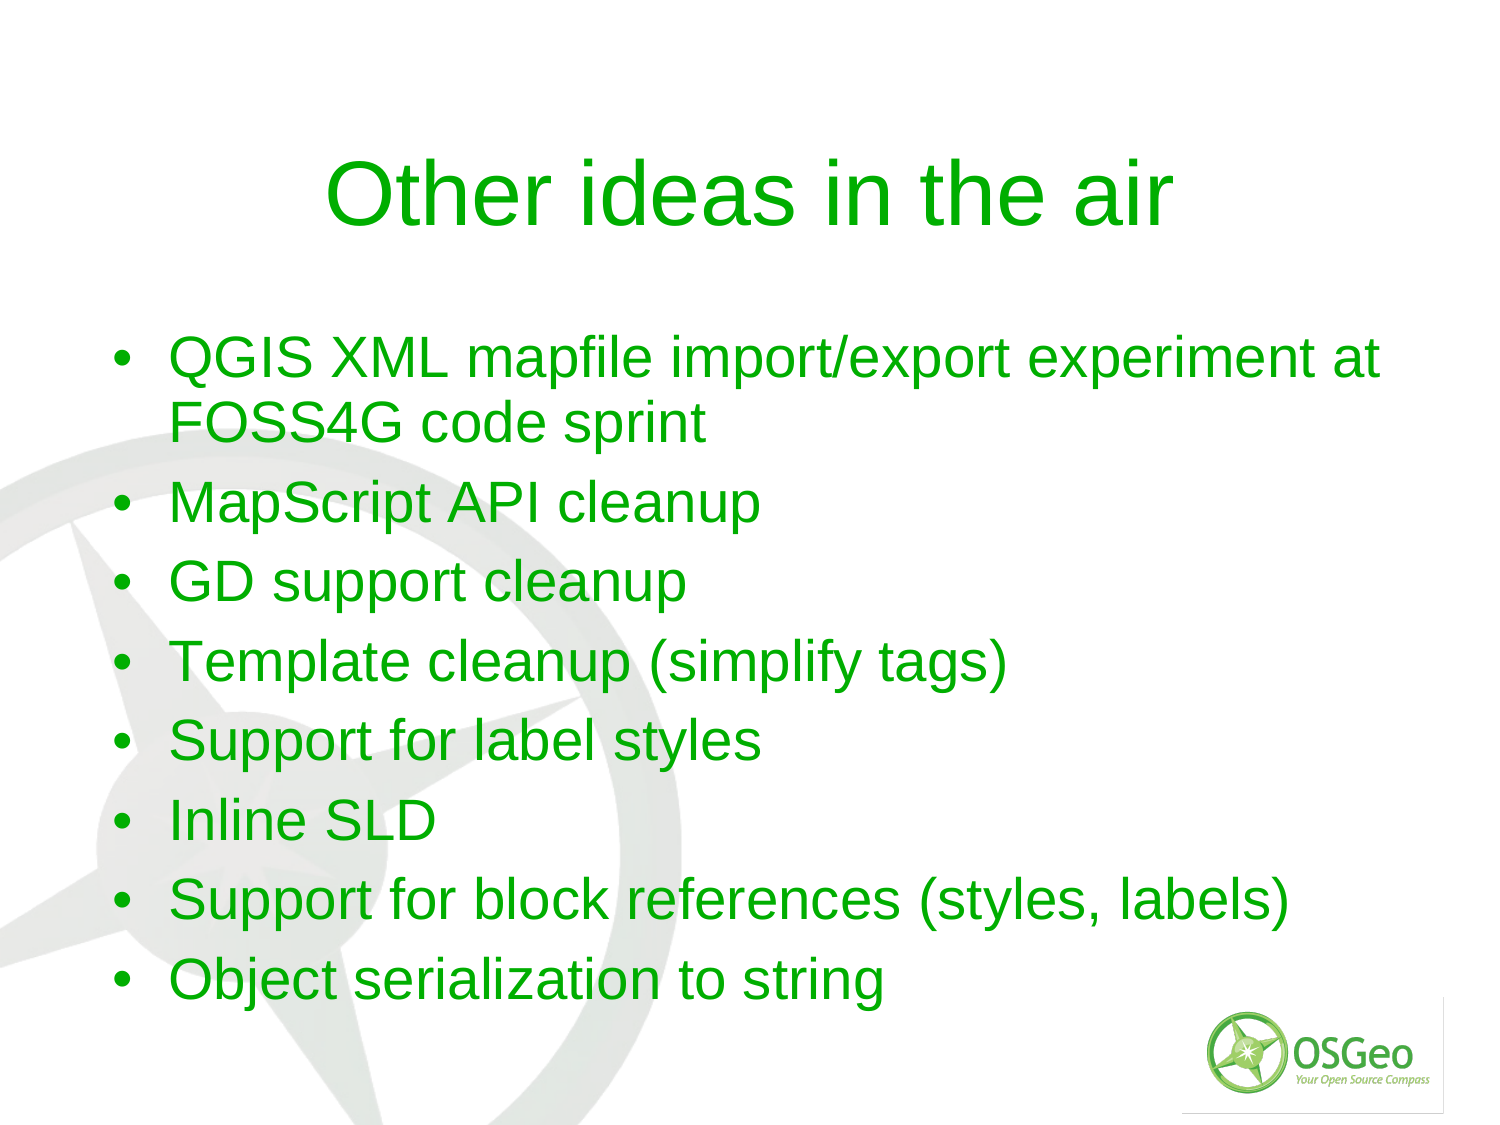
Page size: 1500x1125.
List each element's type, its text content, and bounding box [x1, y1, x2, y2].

title Other ideas in the air [112, 83, 1388, 305]
picture [0, 413, 739, 1125]
picture [1181, 996, 1444, 1114]
list QGIS XML mapfile import/export experiment at FOSS4G code sprint MapScript API cleanup GD support cleanup Template cleanup (simplify tags) Support for label styles Inline SLD Support for block references (styles, labels) Object serialization to string [112, 324, 1388, 1012]
